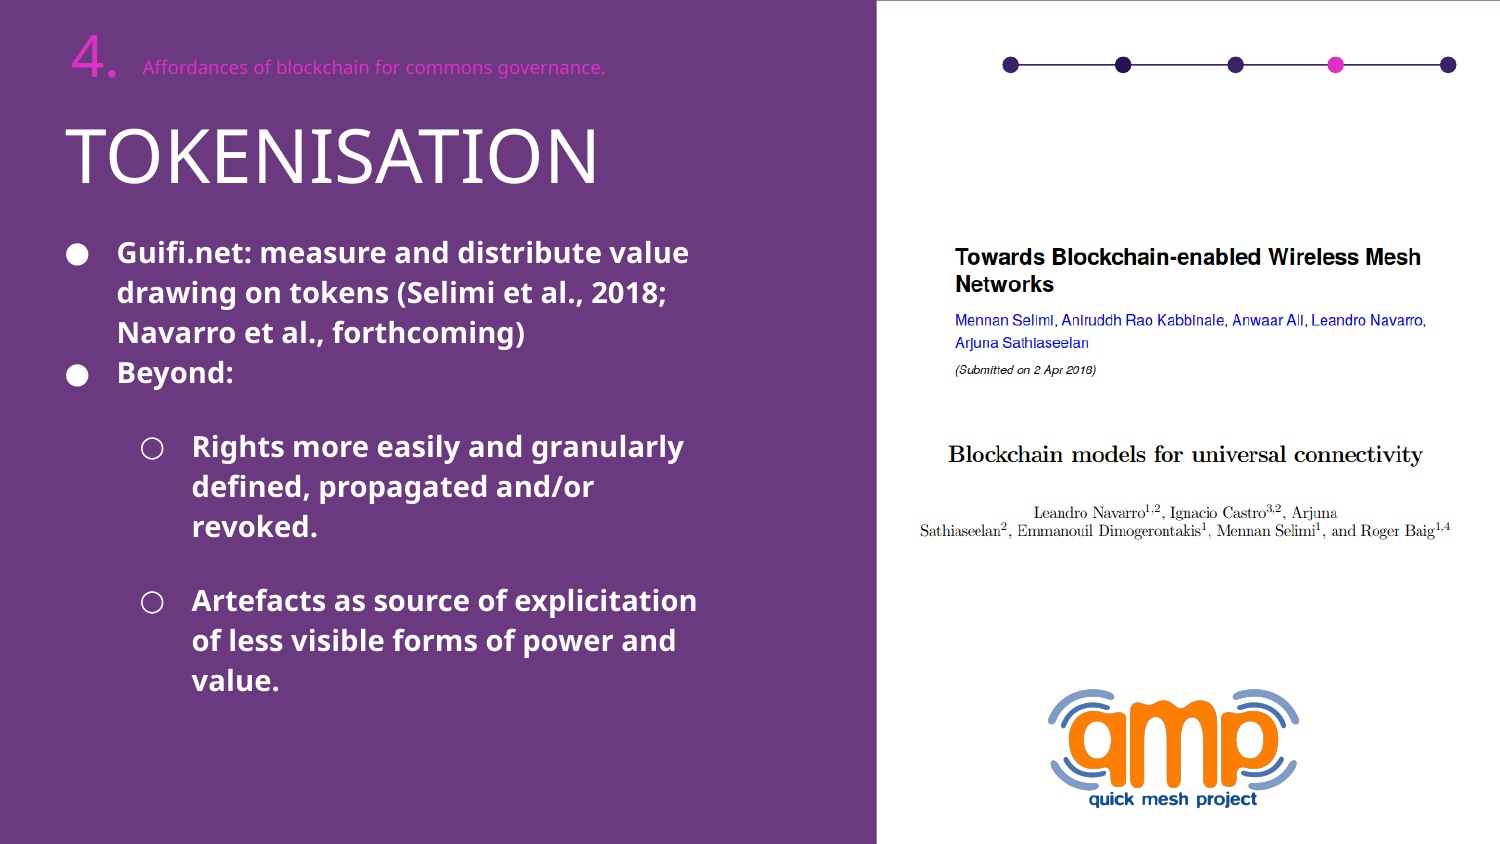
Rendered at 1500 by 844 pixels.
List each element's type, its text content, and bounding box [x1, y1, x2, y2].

text_box Affordances of blockchain for commons governance. [127, 40, 987, 89]
picture [949, 238, 1448, 384]
text_box [876, 0, 1500, 844]
picture [1026, 671, 1314, 816]
picture [893, 420, 1483, 545]
list Guifi.net: measure and distribute value drawing on tokens (Selimi et al., 2018; Navarro et al., forthcoming) Beyond: Rights more easily and granularly defined, propagated and/or revoked. Artefacts as source of explicitation of less visible forms of power and value. [26, 214, 741, 657]
text_box 4. [56, 4, 165, 111]
text_box TOKENISATION [50, 93, 741, 211]
